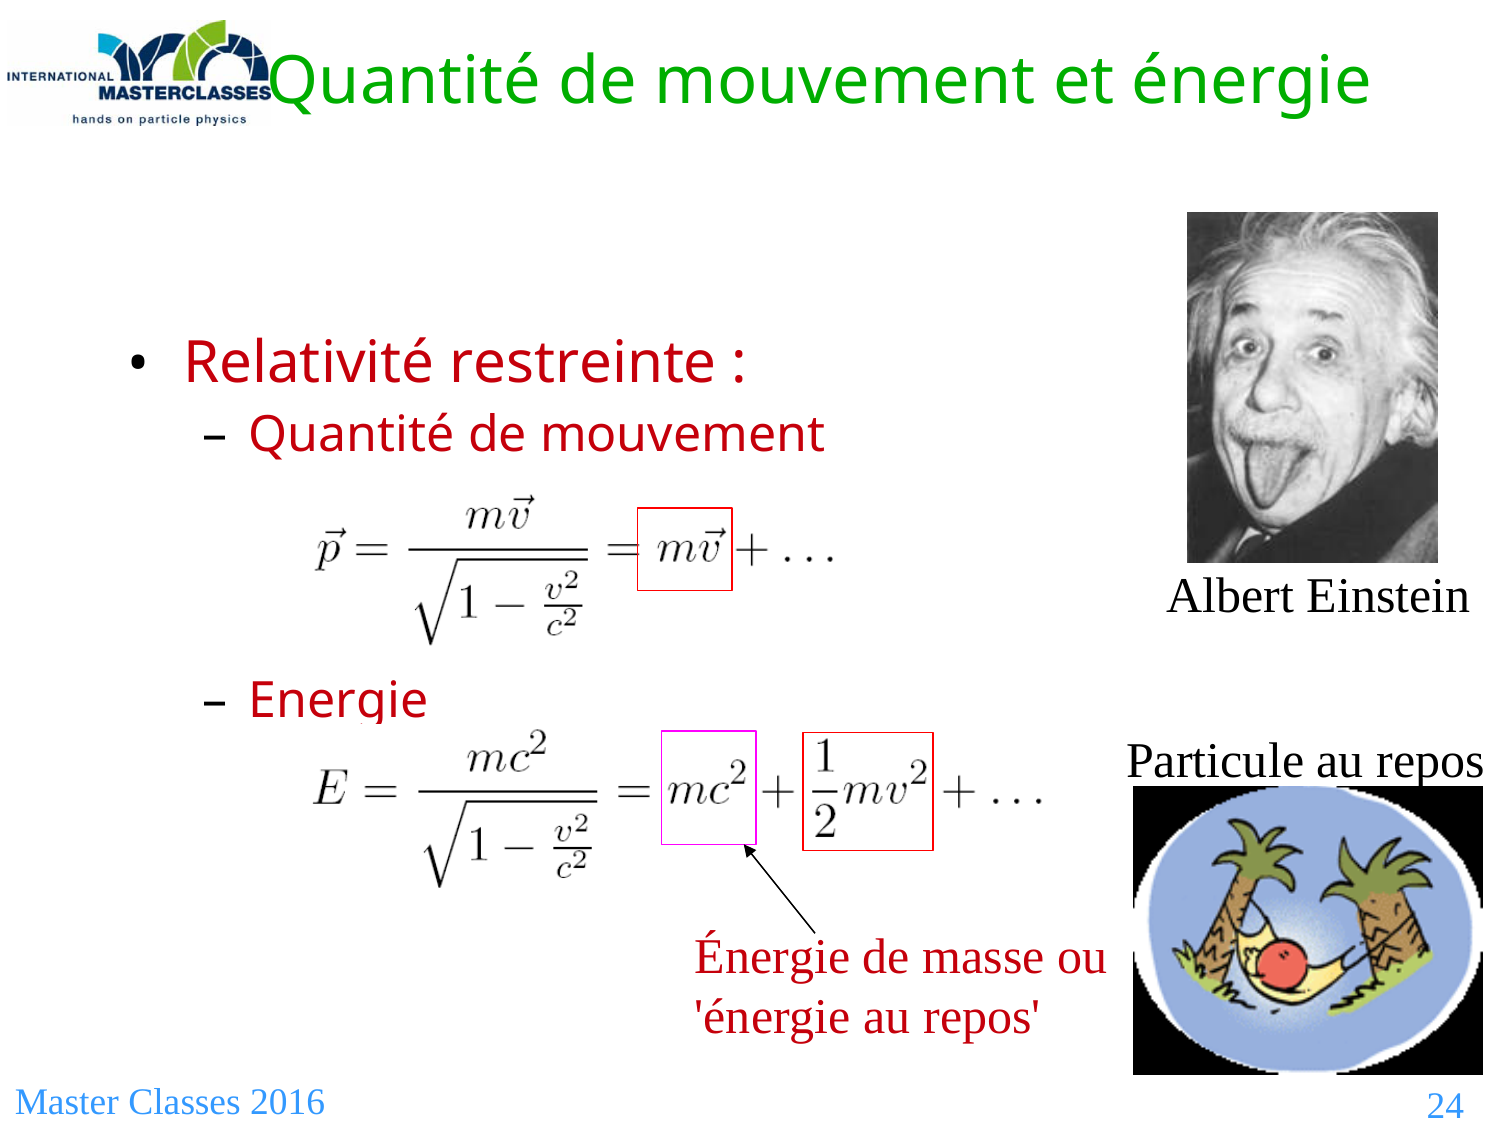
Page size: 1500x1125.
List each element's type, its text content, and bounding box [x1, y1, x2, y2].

picture [662, 732, 755, 844]
title Quantité de mouvement et énergie [193, 12, 1447, 142]
list Relativité restreinte : Quantité de mouvement Energie [112, 324, 1388, 1000]
text_box Albert Einstein [1151, 555, 1487, 630]
picture [2, 10, 280, 130]
picture [1187, 212, 1438, 555]
picture [1133, 796, 1483, 1075]
picture [275, 487, 856, 653]
text_box Particule au repos [1111, 720, 1500, 796]
picture [300, 724, 1058, 888]
text_box Énergie de masse ou 'énergie au repos' [679, 916, 1123, 1052]
